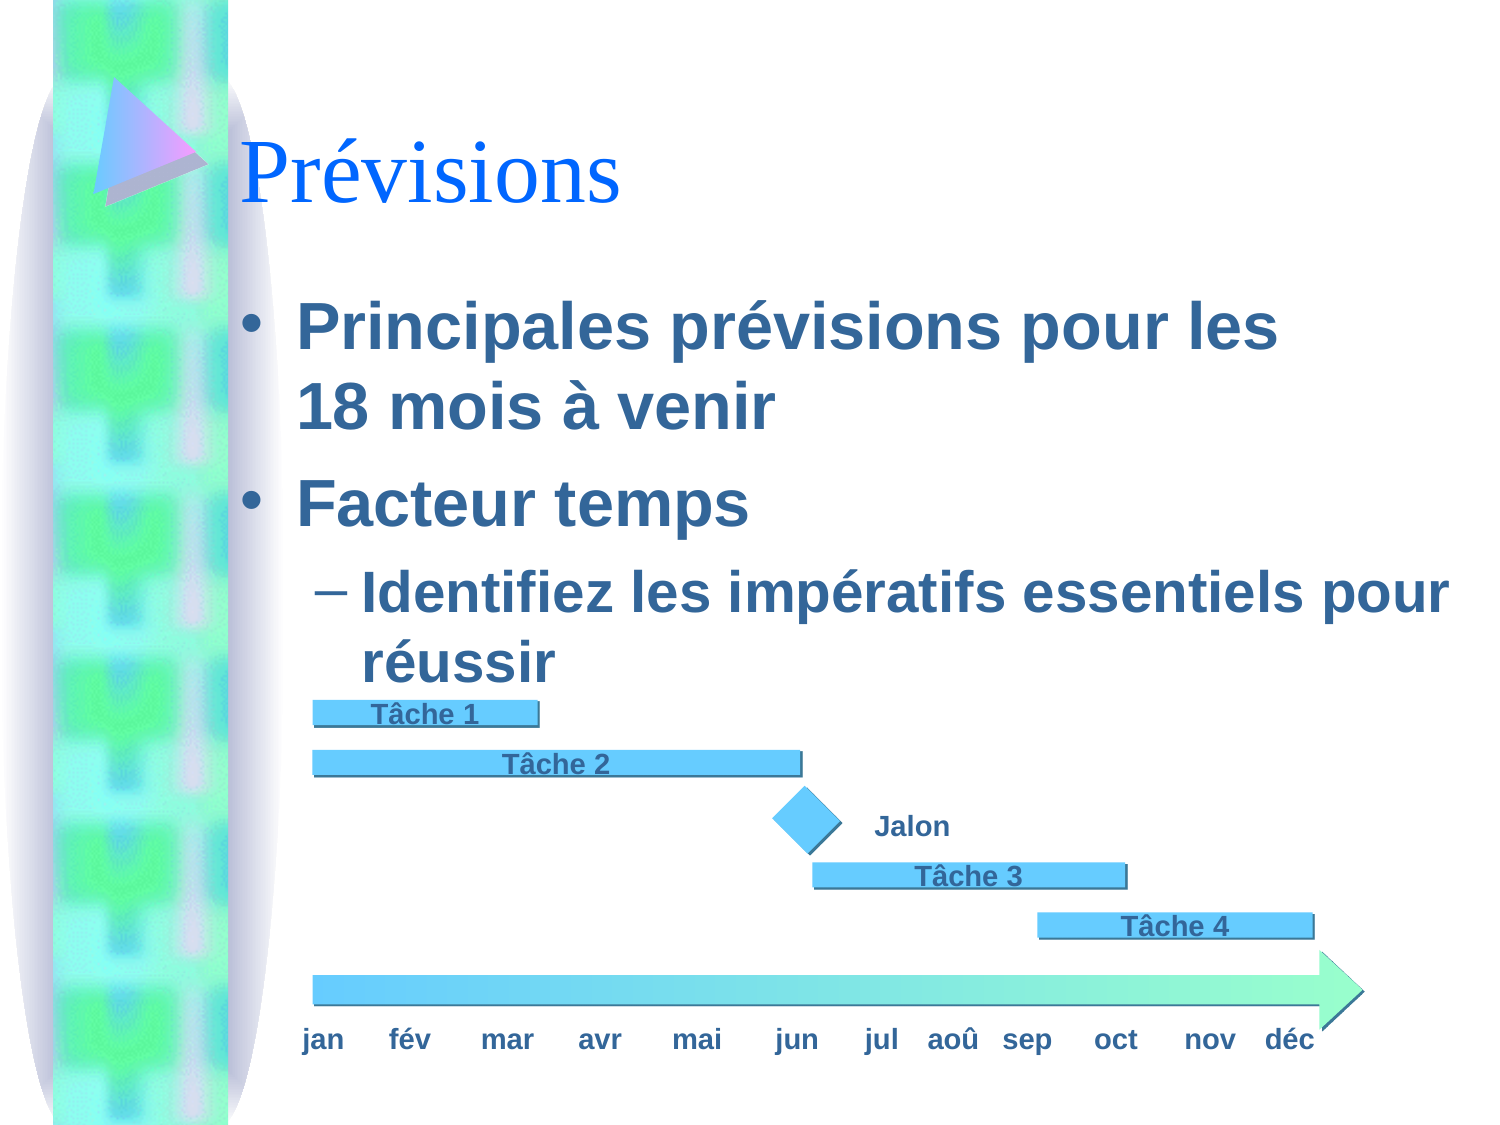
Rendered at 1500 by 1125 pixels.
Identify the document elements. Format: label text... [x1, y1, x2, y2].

text_box jan [287, 1012, 360, 1063]
text_box fév [373, 1012, 446, 1063]
picture [53, 0, 229, 1125]
text_box sep [995, 1012, 1068, 1063]
text_box aoû [912, 1012, 995, 1063]
text_box mar [466, 1012, 550, 1063]
text_box déc [1250, 1012, 1331, 1063]
text_box Tâche 1 [312, 699, 538, 726]
text_box avr [563, 1012, 638, 1063]
text_box jun [760, 1012, 835, 1063]
text_box nov [1169, 1012, 1250, 1063]
list Principales prévisions pour les 18 mois à venir Facteur temps Identifiez les impératifs essentiels pour réussir [224, 275, 1500, 951]
text_box Jalon [762, 784, 1063, 851]
text_box mai [657, 1012, 738, 1063]
text_box [772, 785, 841, 854]
text_box jul [850, 1012, 912, 1063]
text_box [312, 949, 1363, 1019]
title Prévisions [224, 40, 1500, 229]
text_box Tâche 2 [312, 749, 801, 775]
text_box Tâche 4 [1037, 912, 1313, 938]
text_box oct [1079, 1012, 1153, 1063]
text_box Tâche 3 [812, 862, 1126, 888]
